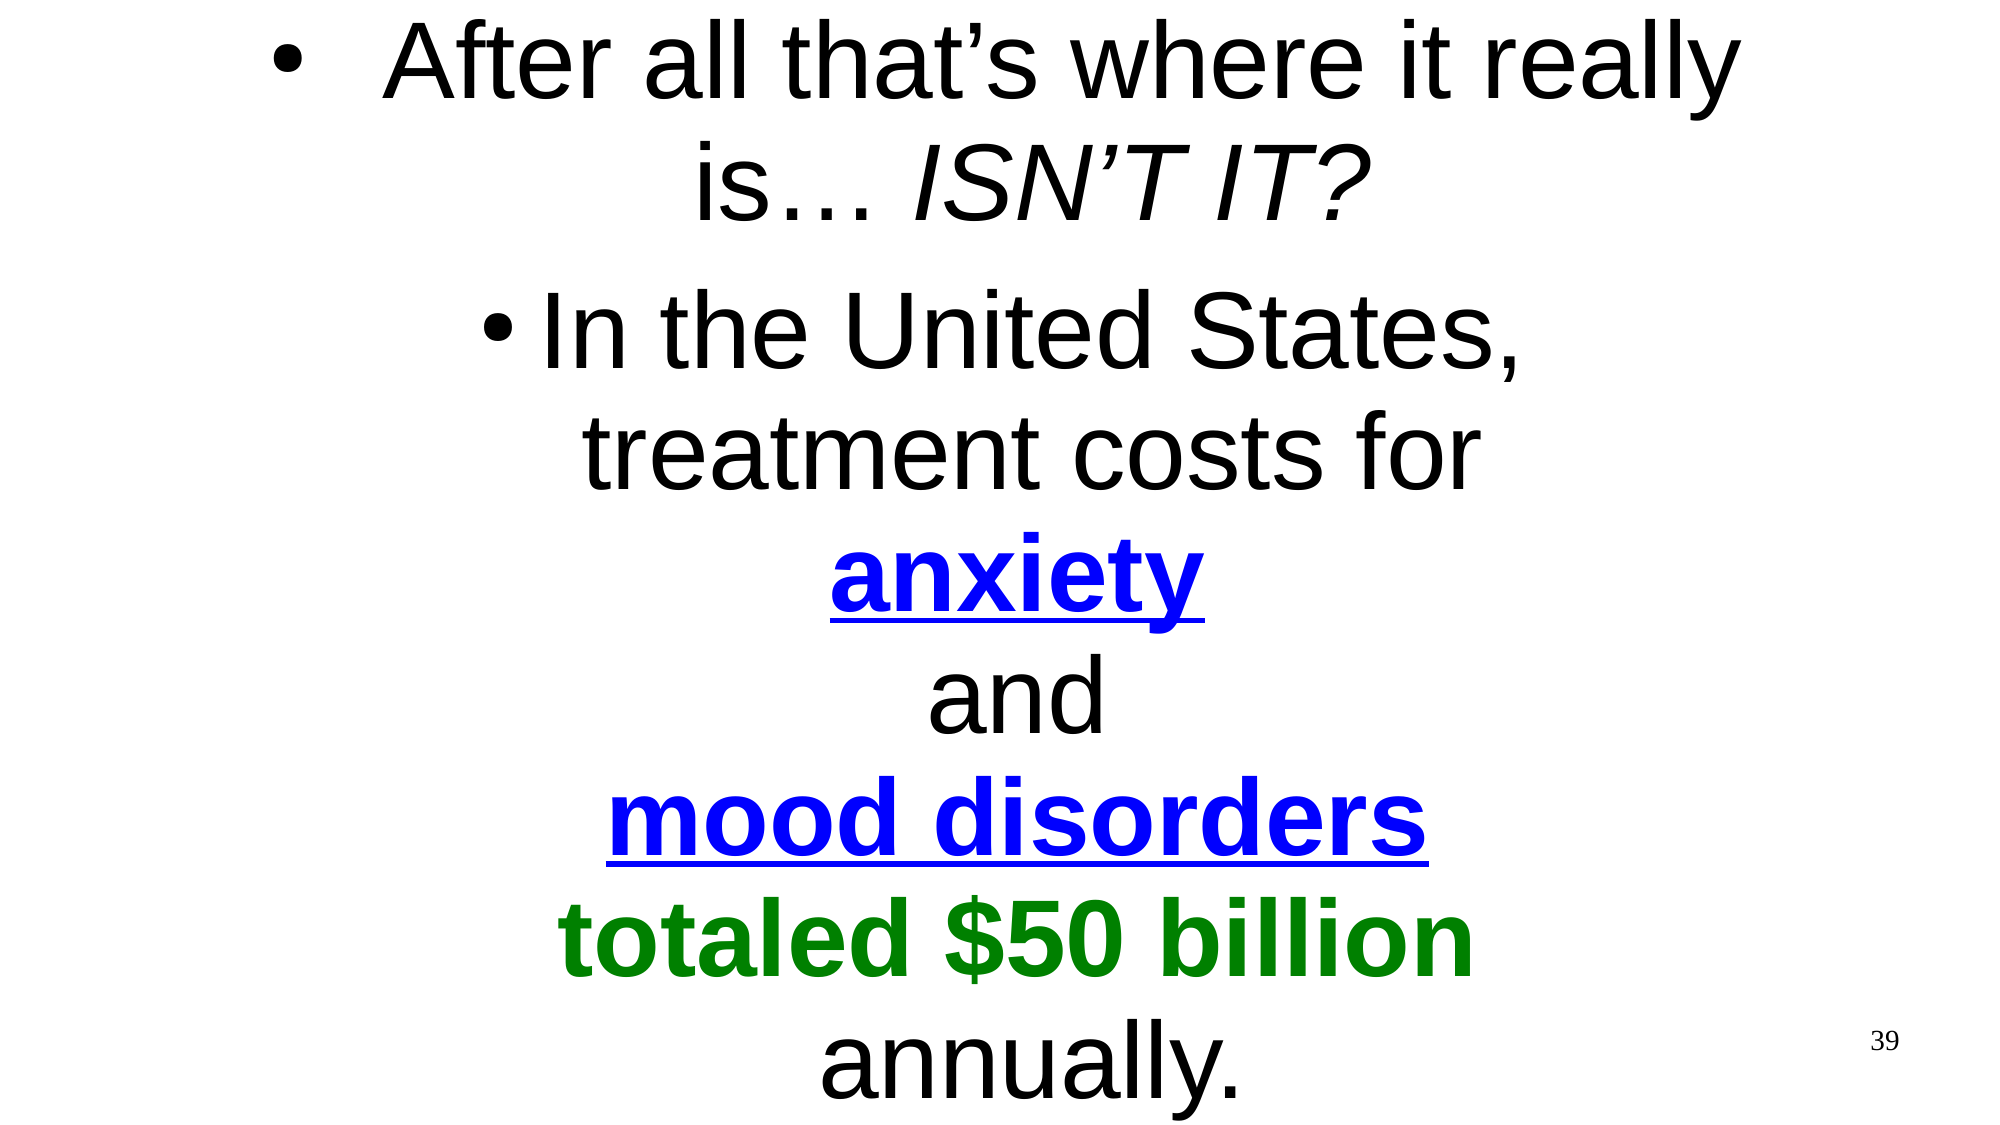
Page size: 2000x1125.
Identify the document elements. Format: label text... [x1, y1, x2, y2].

list After all that’s where it really is… ISN’T IT? In the United States, treatment costs for anxiety and mood disorders totaled $50 billion annually. [0, 0, 1996, 1123]
